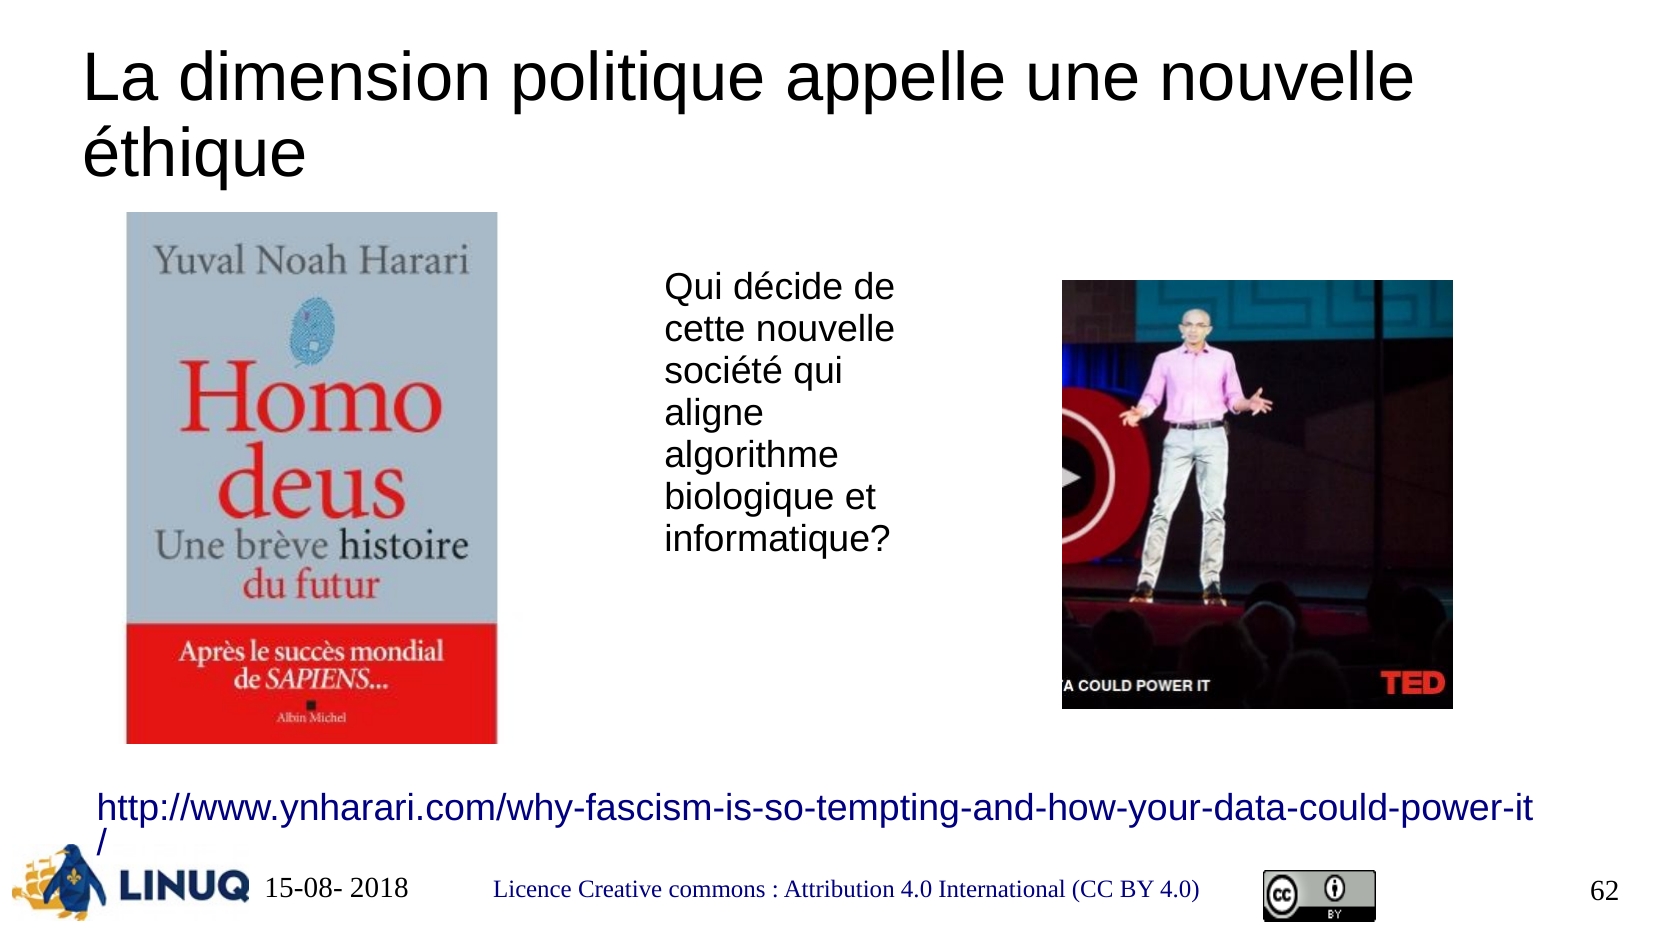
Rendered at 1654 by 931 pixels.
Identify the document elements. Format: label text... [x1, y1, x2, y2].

title La dimension politique appelle une nouvelle éthique [82, 37, 1607, 193]
picture [1152, 330, 1166, 334]
text_box http://www.ynharari.com/why-fascism-is-so-tempting-and-how-your-data-could-power-it/ [81, 779, 1560, 837]
picture [1062, 280, 1453, 709]
picture [47, 212, 579, 744]
picture [11, 844, 249, 921]
picture [1263, 870, 1376, 922]
text_box Qui décide de cette nouvelle société qui aligne algorithme biologique et informatique? [649, 258, 957, 567]
